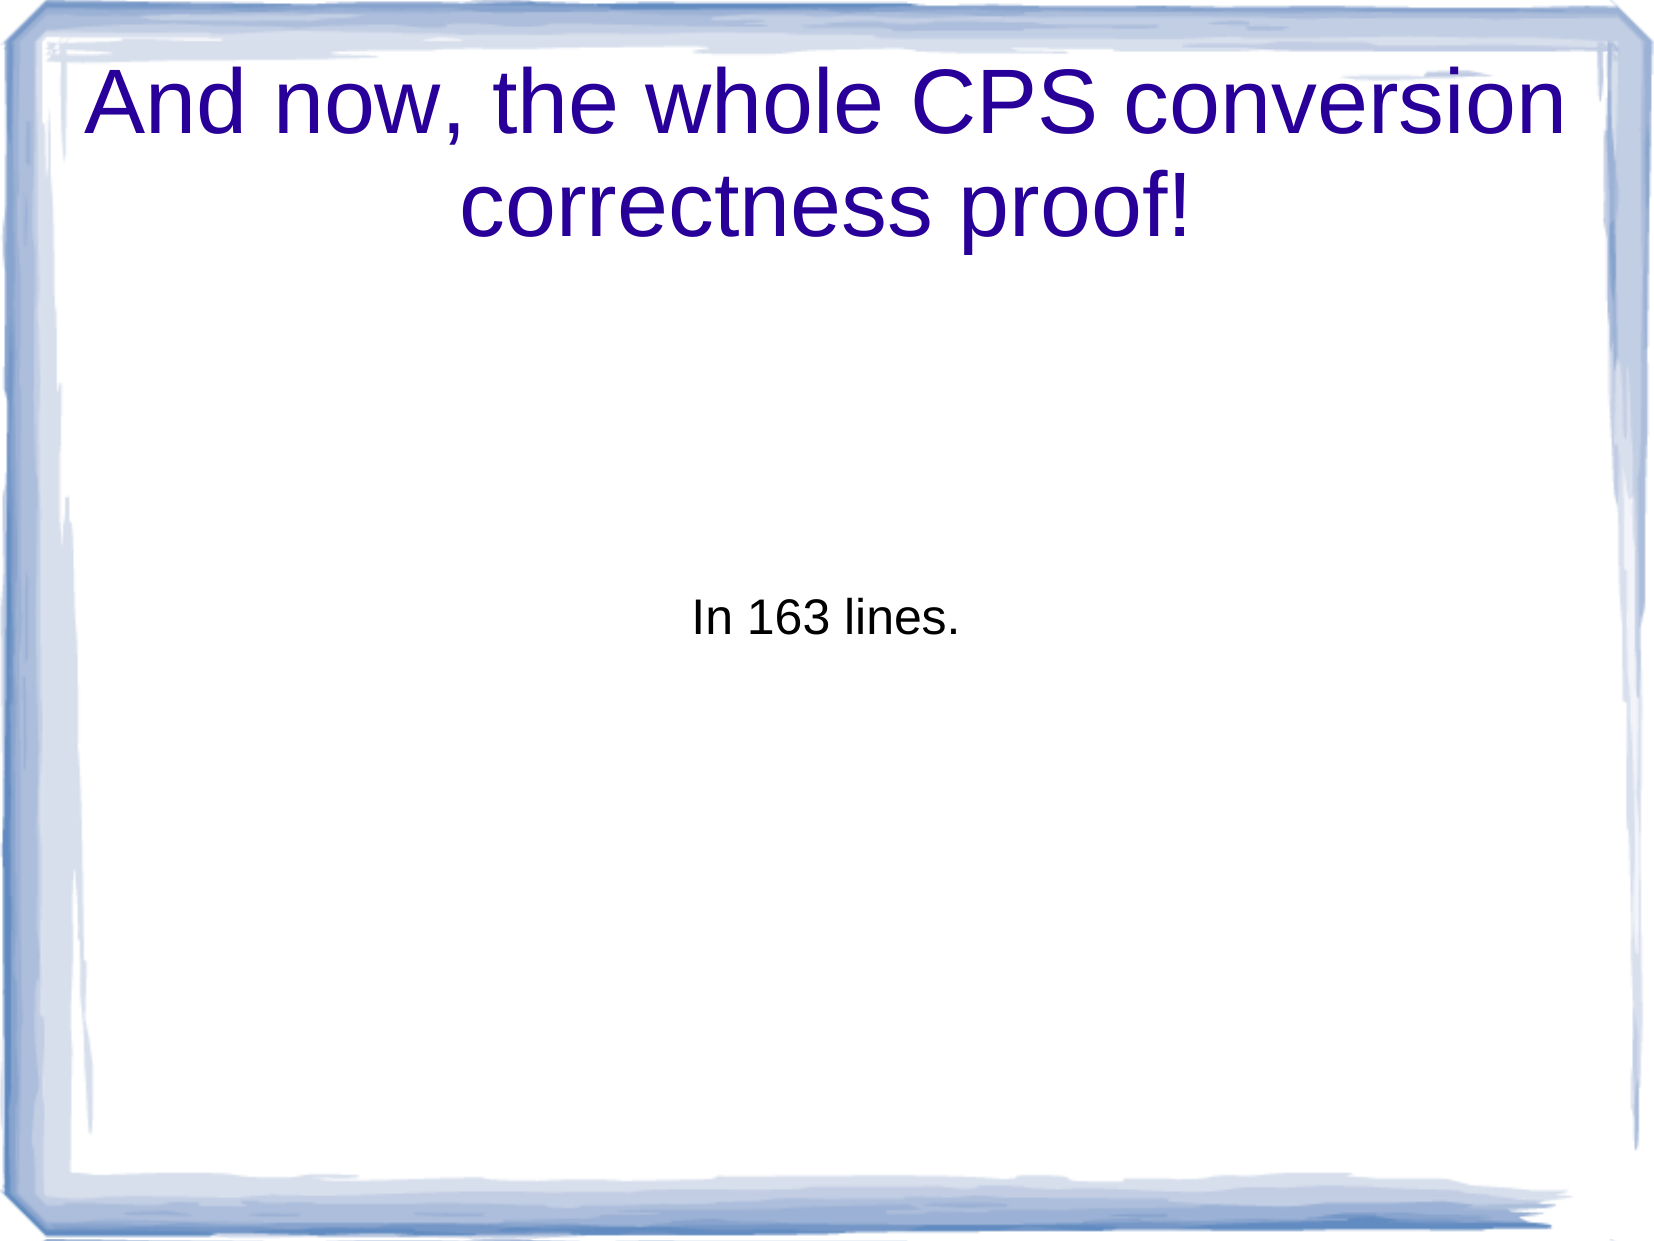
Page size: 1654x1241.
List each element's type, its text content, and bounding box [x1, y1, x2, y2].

text_box In 163 lines. [676, 581, 977, 659]
title And now, the whole CPS conversion correctness proof! [82, 39, 1571, 267]
picture [0, 0, 1654, 1241]
